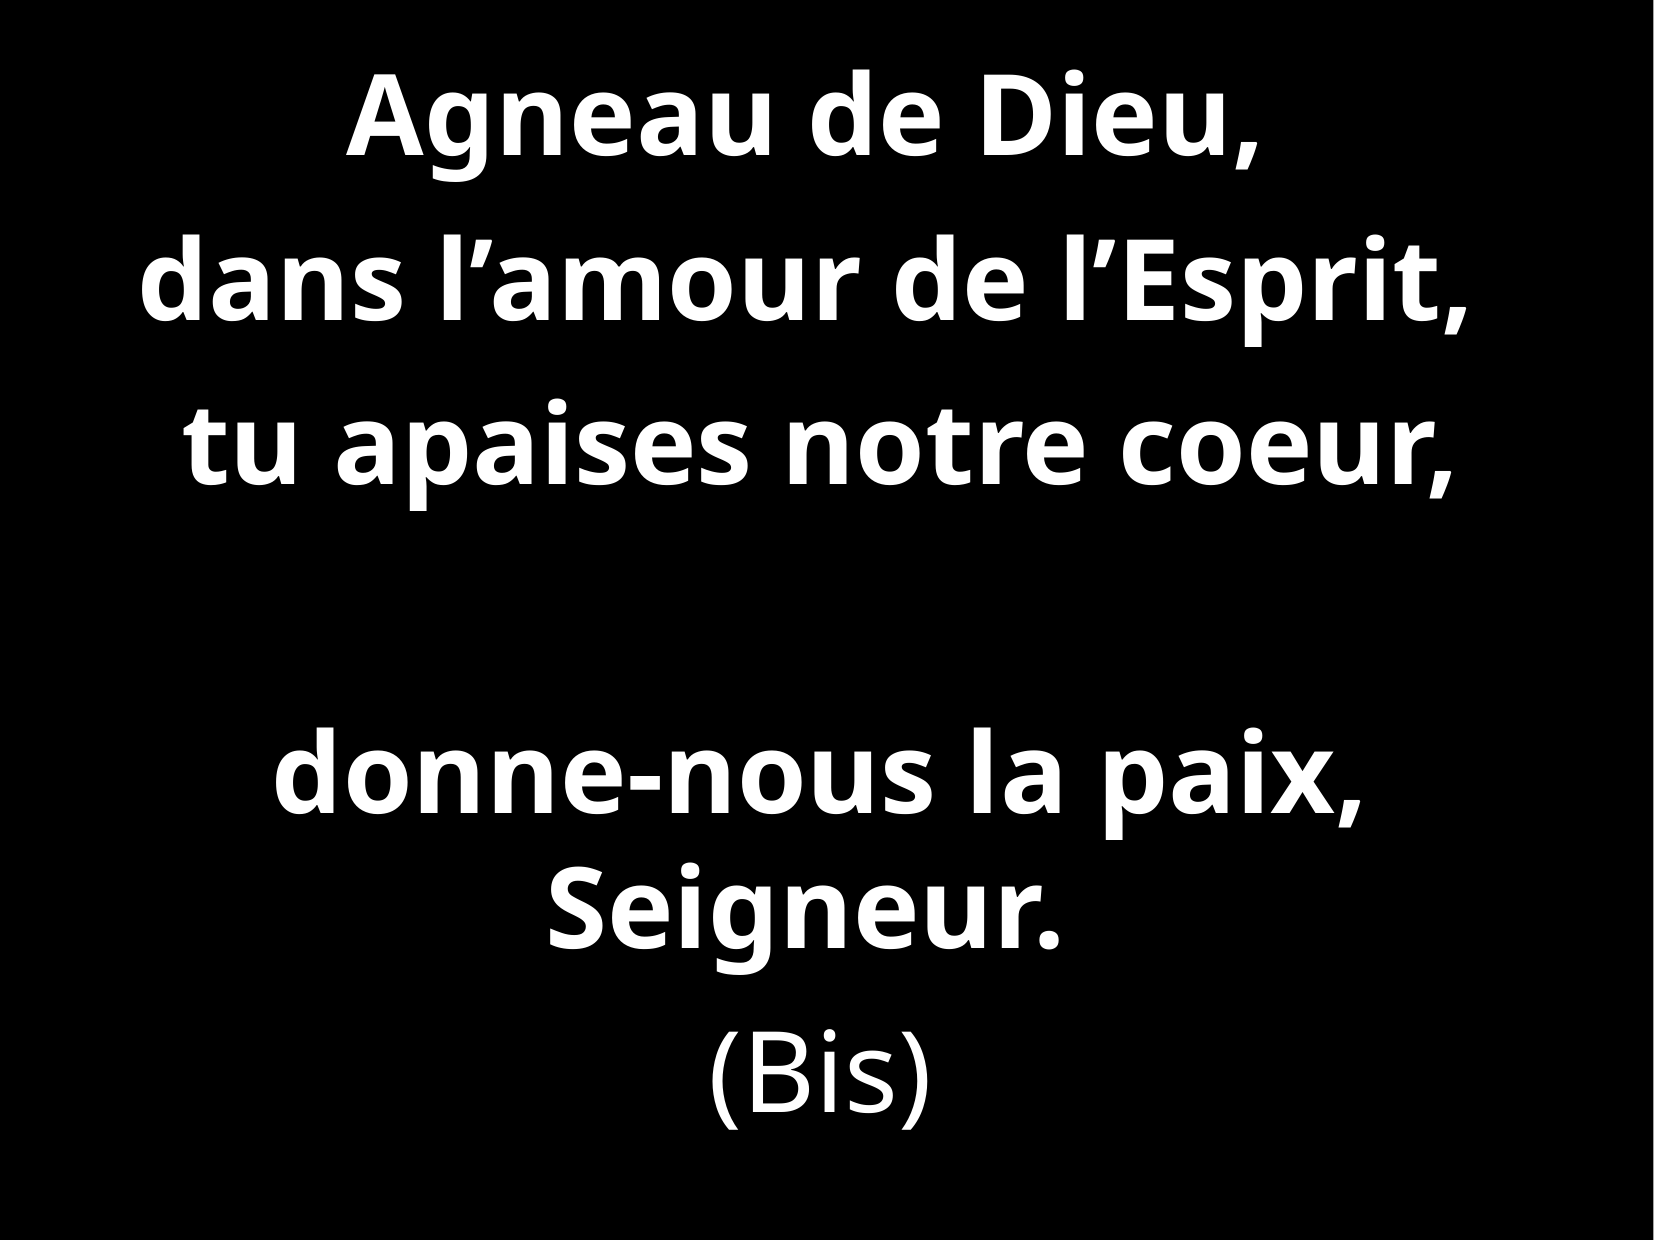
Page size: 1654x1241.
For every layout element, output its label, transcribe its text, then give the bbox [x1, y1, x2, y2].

list Agneau de Dieu, dans l’amour de l’Esprit, tu apaises notre coeur, donne-nous la paix, Seigneur. (Bis) [39, 35, 1602, 1071]
